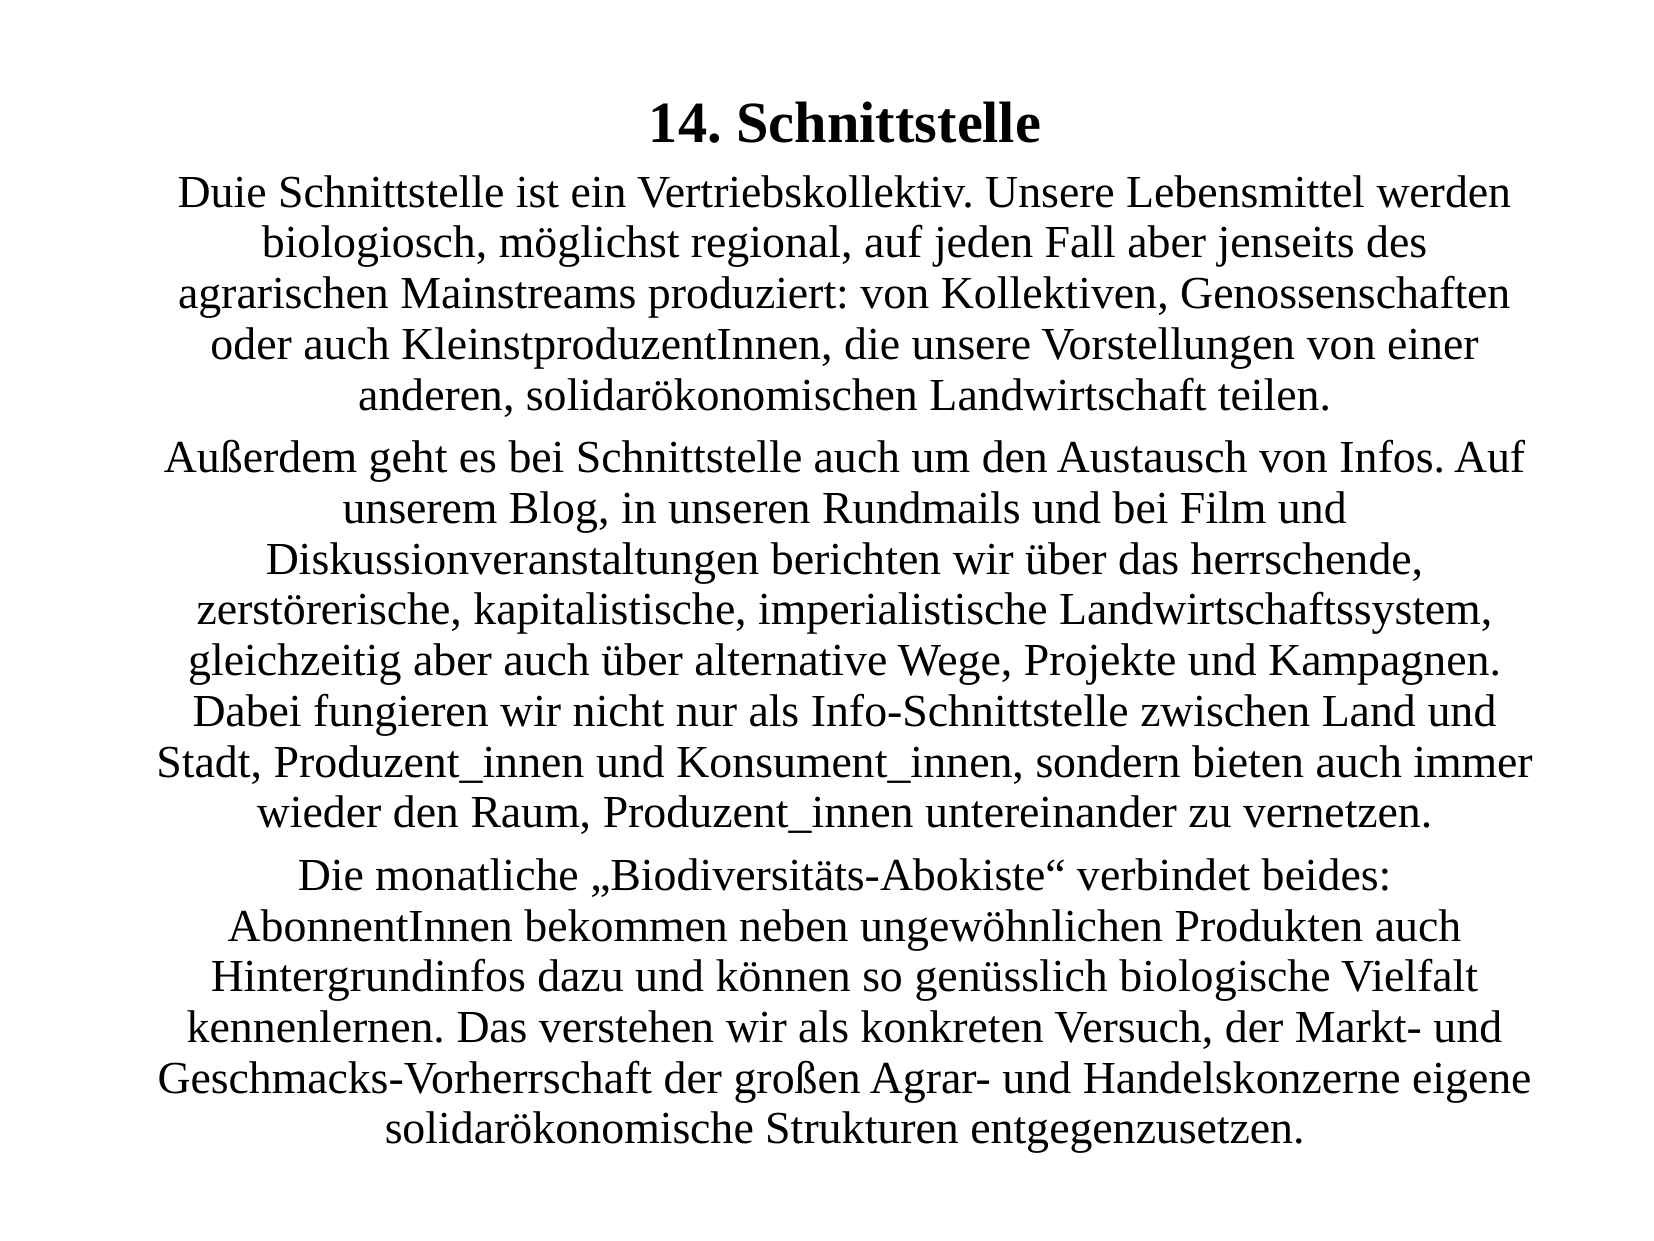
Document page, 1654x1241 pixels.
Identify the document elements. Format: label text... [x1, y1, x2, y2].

text_box 14. Schnittstelle Duie Schnittstelle ist ein Vertriebskollektiv. Unsere Lebensmittel werden biologiosch, möglichst regional, auf jeden Fall aber jenseits des agrarischen Mainstreams produziert: von Kollektiven, Genossenschaften oder auch KleinstproduzentInnen, die unsere Vorstellungen von einer anderen, solidarökonomischen Landwirtschaft teilen. Außerdem geht es bei Schnittstelle auch um den Austausch von Infos. Auf unserem Blog, in unseren Rundmails und bei Film und Diskussionveranstaltungen berichten wir über das herrschende, zerstörerische, kapitalistische, imperialistische Landwirtschaftssystem, gleichzeitig aber auch über alternative Wege, Projekte und Kampagnen. Dabei fungieren wir nicht nur als Info-Schnittstelle zwischen Land und Stadt, Produzent_innen und Konsument_innen, sondern bieten auch immer wieder den Raum, Produzent_innen untereinander zu vernetzen. Die monatliche „Biodiversitäts-Abokiste“ verbindet beides: AbonnentInnen bekommen neben ungewöhnlichen Produkten auch Hintergrundinfos dazu und können so genüsslich biologische Vielfalt kennenlernen. Das verstehen wir als konkreten Versuch, der Markt- und Geschmacks-Vorherrschaft der großen Agrar- und Handelskonzerne eigene solidarökonomische Strukturen entgegenzusetzen. [141, 82, 1560, 1162]
